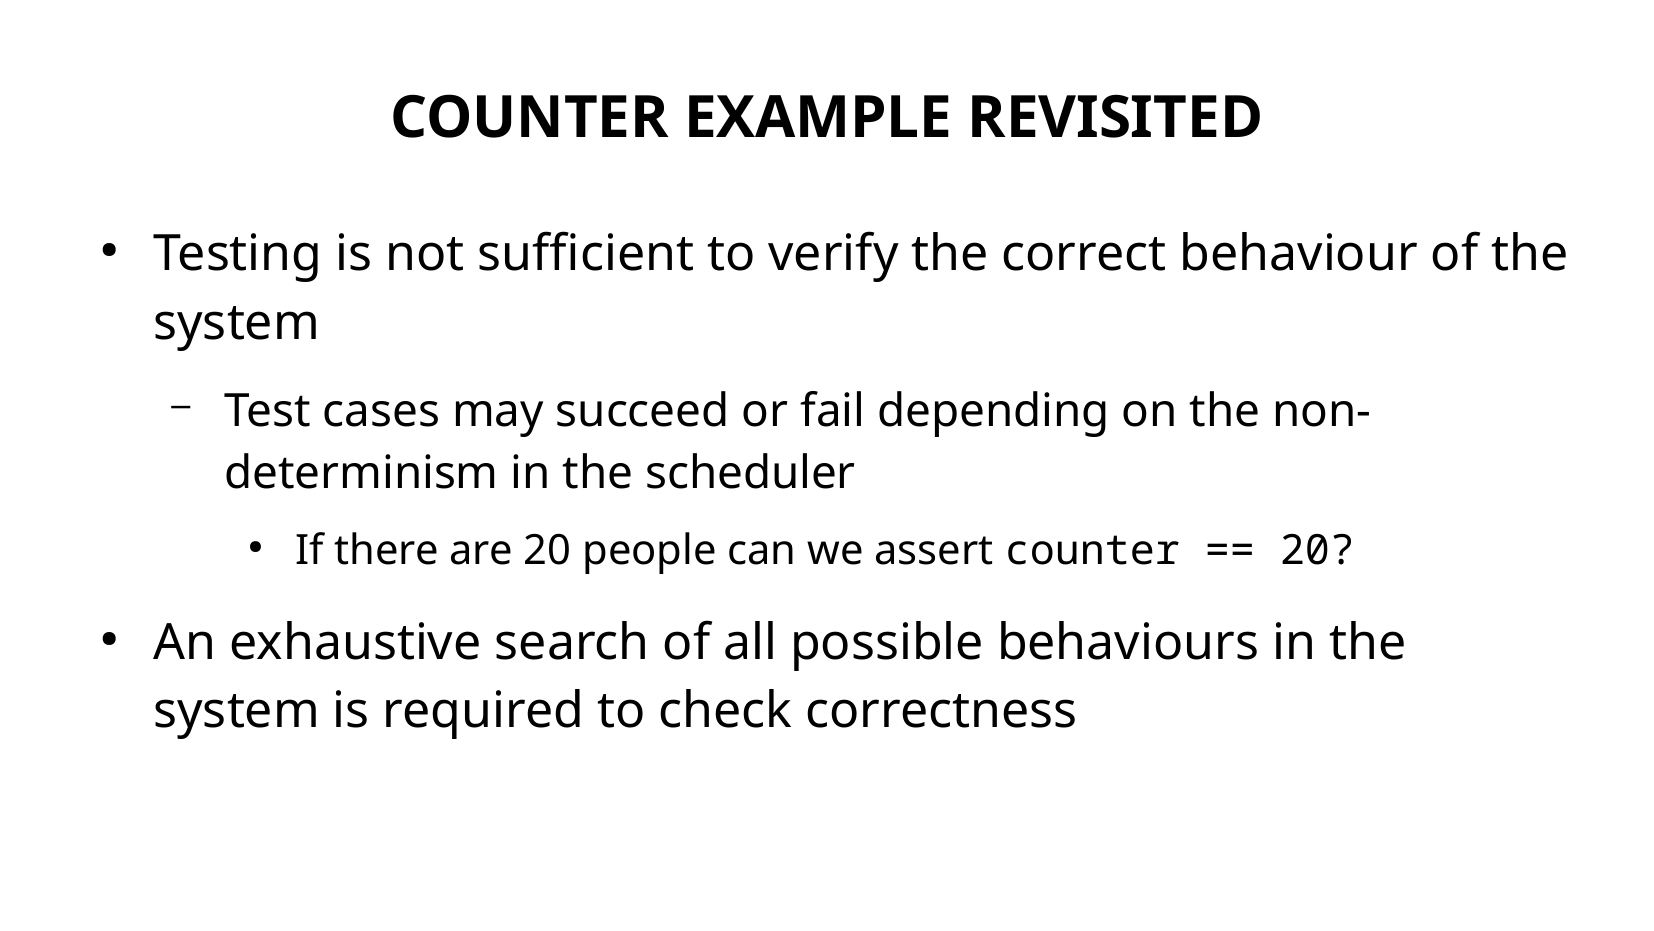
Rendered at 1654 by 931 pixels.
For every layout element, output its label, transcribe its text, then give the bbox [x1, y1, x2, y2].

list Testing is not sufficient to verify the correct behaviour of the system Test cases may succeed or fail depending on the non-determinism in the scheduler If there are 20 people can we assert counter == 20? An exhaustive search of all possible behaviours in the system is required to check correctness [82, 217, 1571, 757]
title COUNTER EXAMPLE REVISITED [82, 36, 1571, 193]
